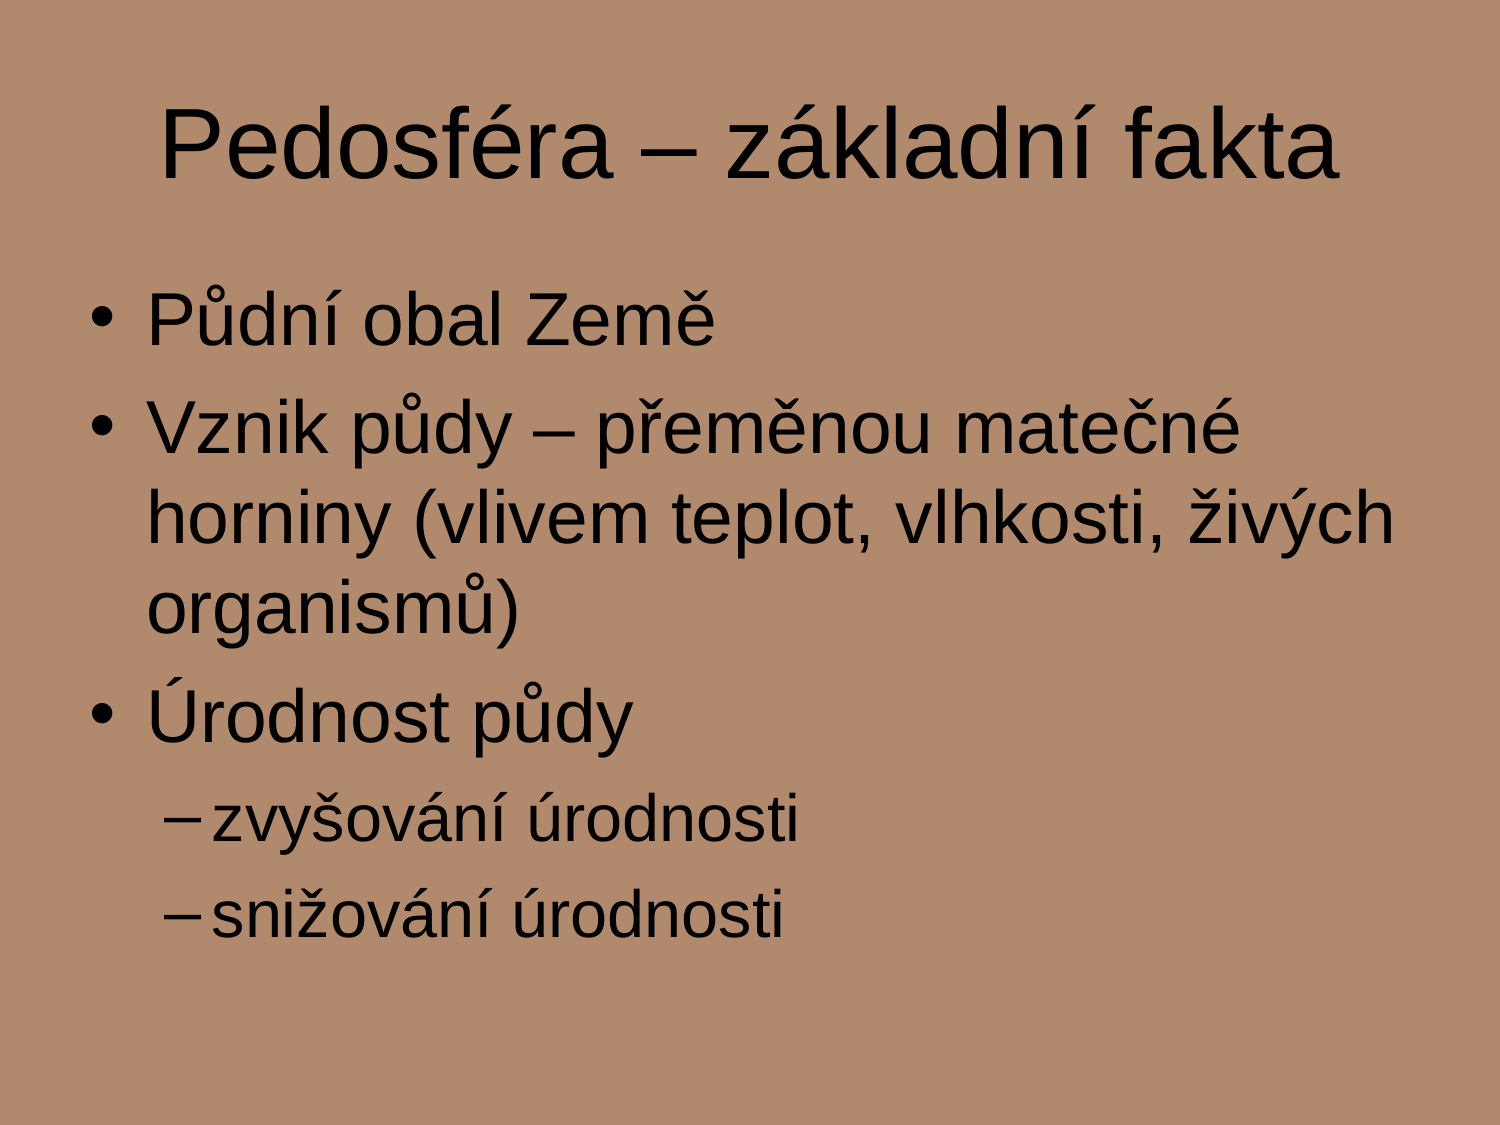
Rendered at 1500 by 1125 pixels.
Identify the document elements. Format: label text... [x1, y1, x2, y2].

title Pedosféra – základní fakta [75, 45, 1426, 233]
list Půdní obal Země Vznik půdy – přeměnou matečné horniny (vlivem teplot, vlhkosti, živých organismů) Úrodnost půdy zvyšování úrodnosti snižování úrodnosti [75, 262, 1426, 1006]
